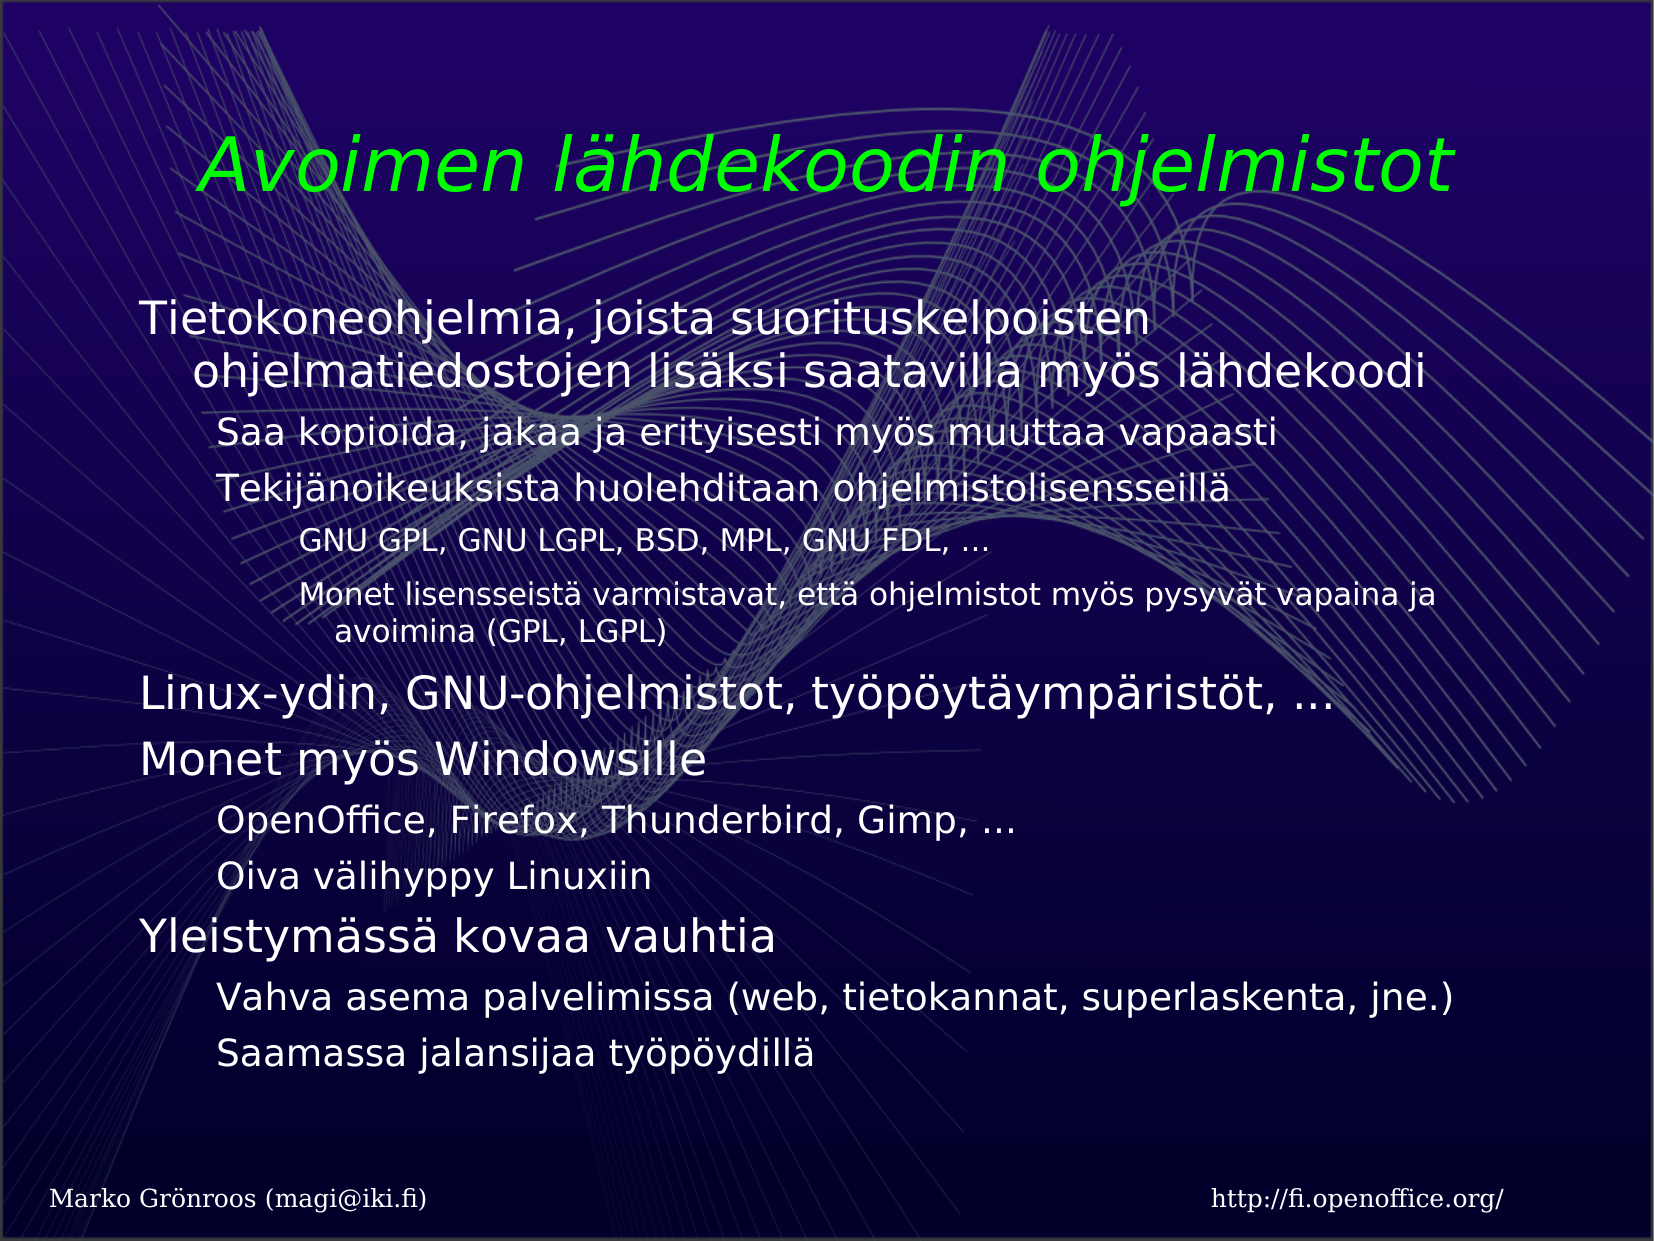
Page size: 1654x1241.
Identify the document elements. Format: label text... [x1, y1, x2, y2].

list Tietokoneohjelmia, joista suorituskelpoisten ohjelmatiedostojen lisäksi saatavilla myös lähdekoodi Saa kopioida, jakaa ja erityisesti myös muuttaa vapaasti Tekijänoikeuksista huolehditaan ohjelmistolisensseillä GNU GPL, GNU LGPL, BSD, MPL, GNU FDL, ... Monet lisensseistä varmistavat, että ohjelmistot myös pysyvät vapaina ja avoimina (GPL, LGPL) Linux-ydin, GNU-ohjelmistot, työpöytäympäristöt, ... Monet myös Windowsille OpenOffice, Firefox, Thunderbird, Gimp, ... Oiva välihyppy Linuxiin Yleistymässä kovaa vauhtia Vahva asema palvelimissa (web, tietokannat, superlaskenta, jne.) Saamassa jalansijaa työpöydillä [121, 291, 1534, 1166]
title Avoimen lähdekoodin ohjelmistot [121, 61, 1534, 269]
picture [0, 0, 1654, 1241]
